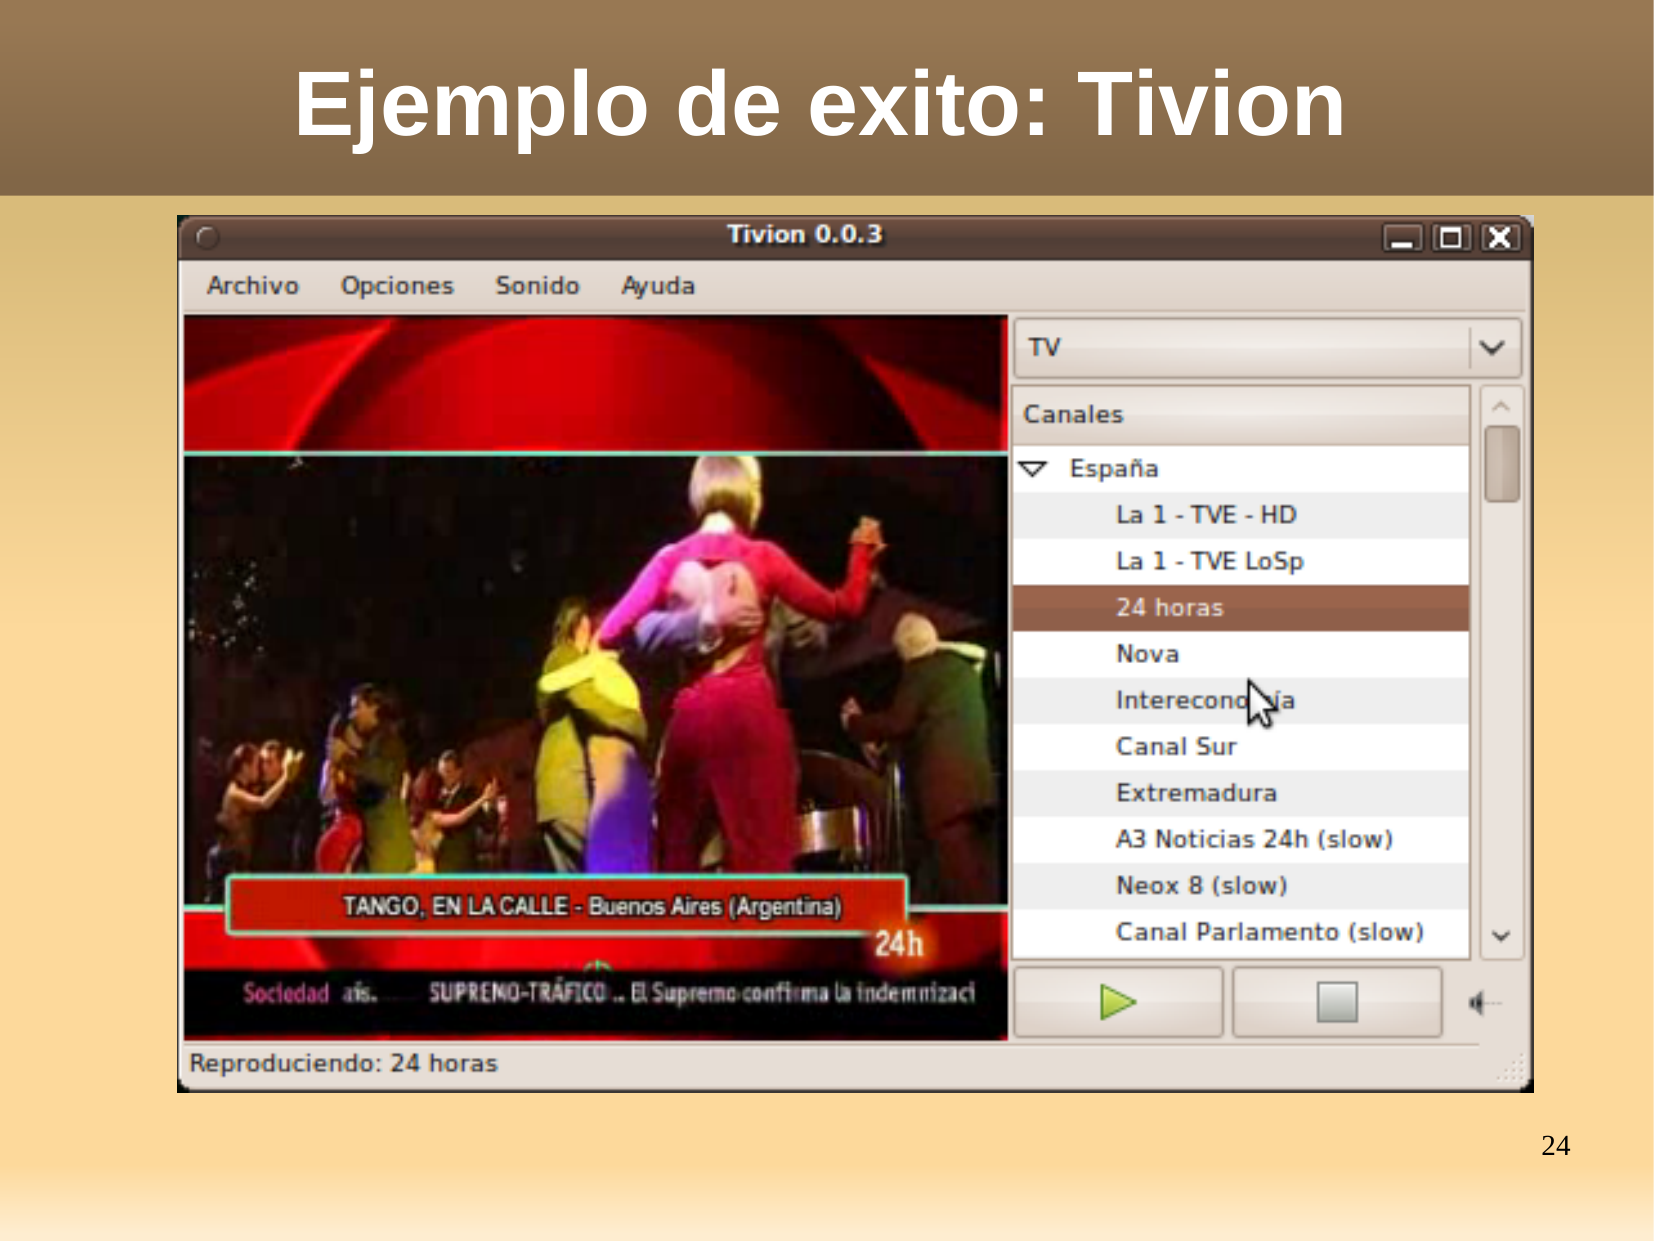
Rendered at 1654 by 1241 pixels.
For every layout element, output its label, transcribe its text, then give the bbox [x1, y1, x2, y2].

picture [0, 0, 1654, 1241]
title Ejemplo de exito: Tivion [76, 7, 1565, 200]
